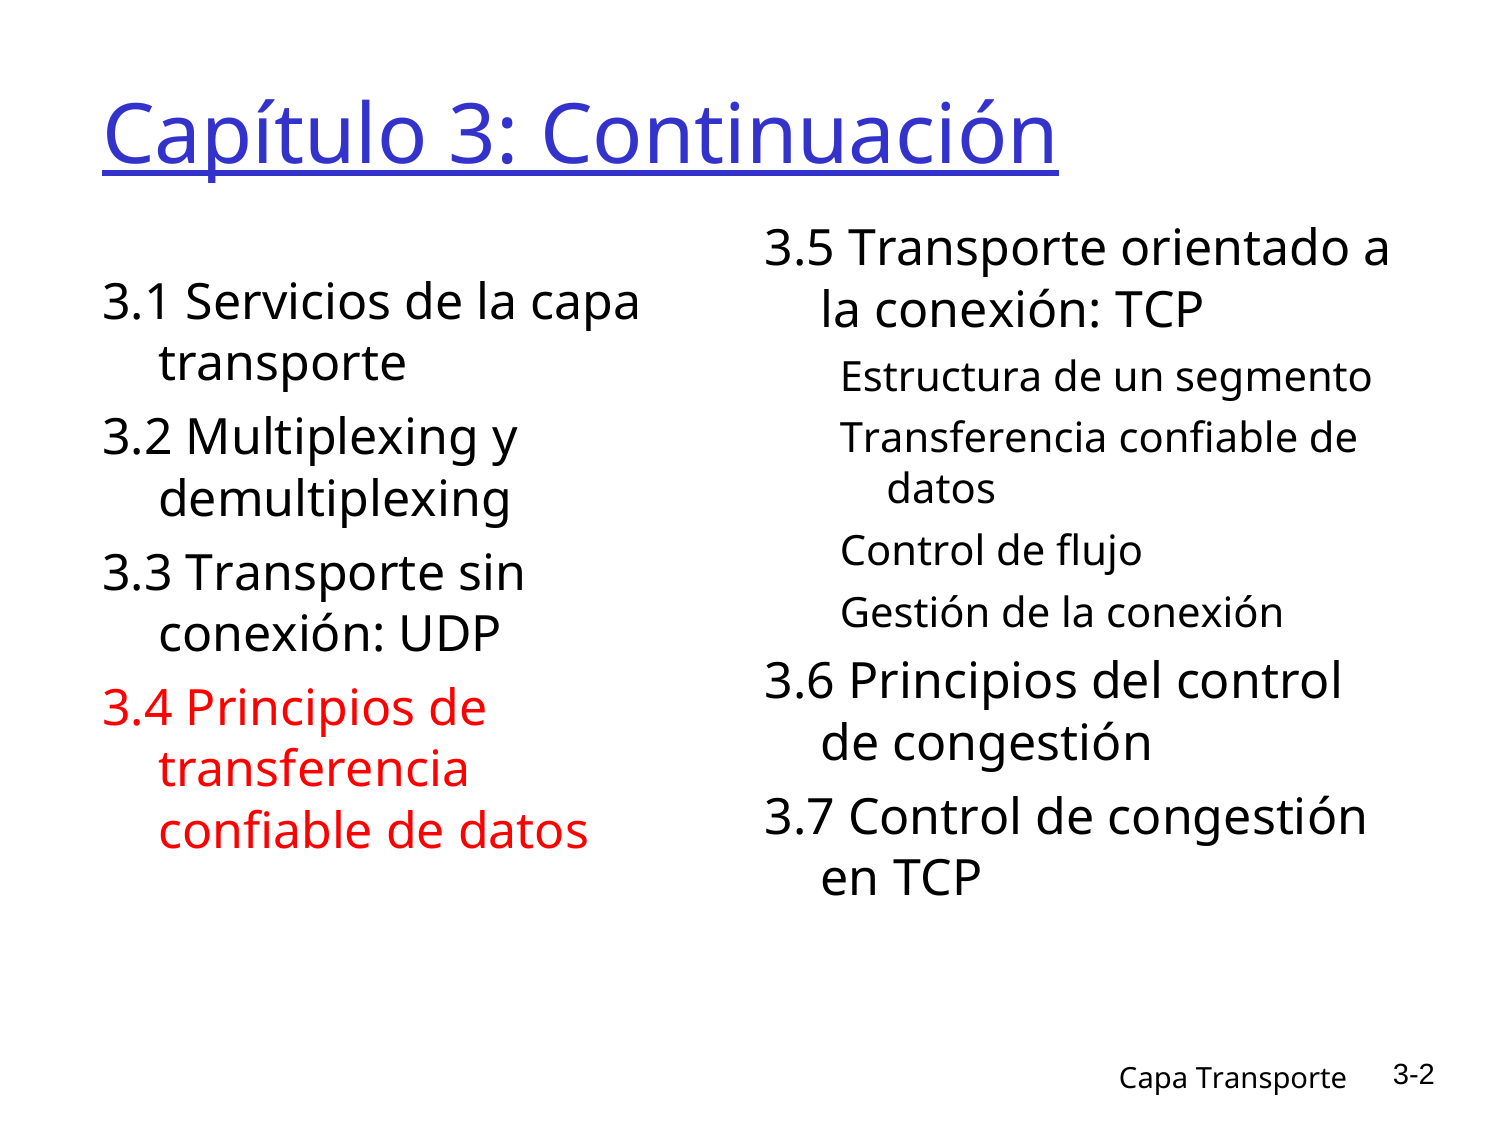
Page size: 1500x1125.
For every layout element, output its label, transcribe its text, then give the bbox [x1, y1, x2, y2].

title Capítulo 3: Continuación [87, 37, 1363, 225]
list 3.1 Servicios de la capa transporte 3.2 Multiplexing y demultiplexing 3.3 Transporte sin conexión: UDP 3.4 Principios de transferencia confiable de datos [87, 262, 713, 1026]
list 3.5 Transporte orientado a la conexión: TCP Estructura de un segmento Transferencia confiable de datos Control de flujo Gestión de la conexión 3.6 Principios del control de congestión 3.7 Control de congestión en TCP [750, 209, 1416, 1051]
